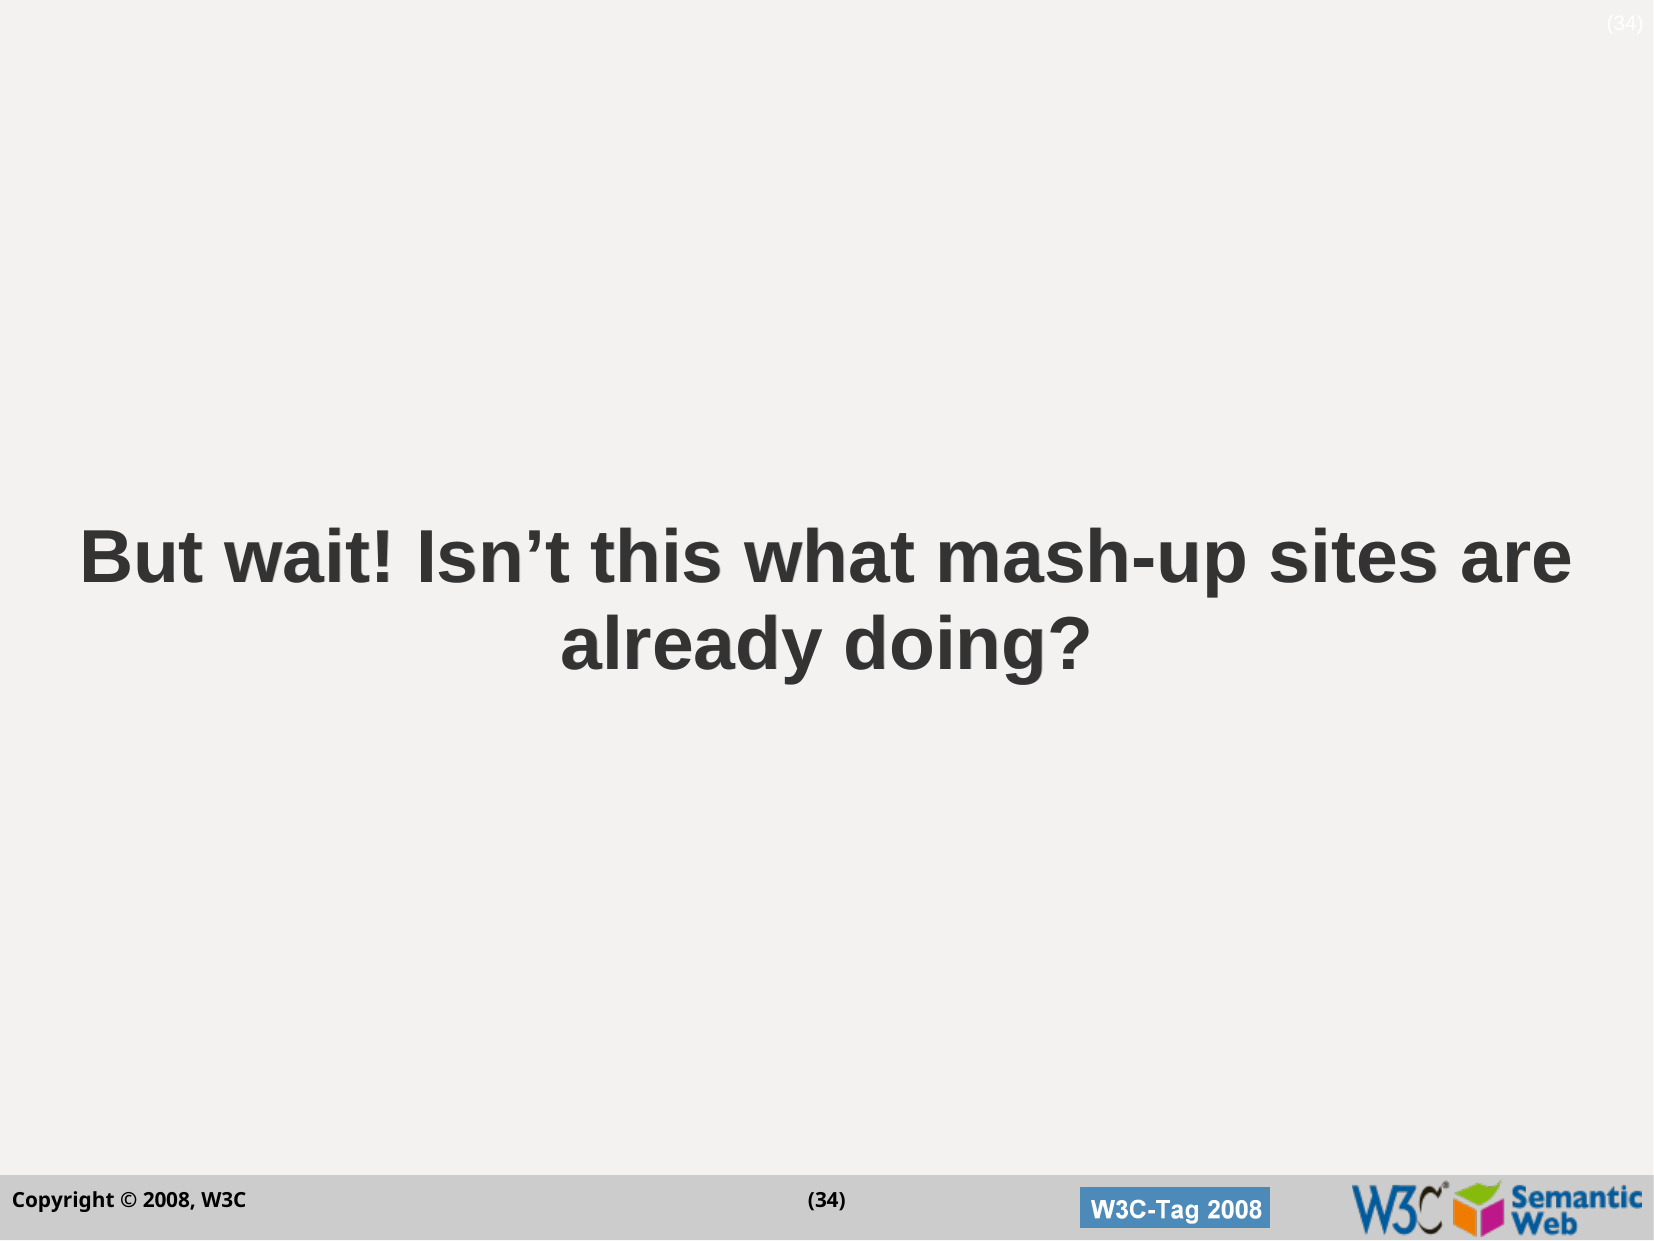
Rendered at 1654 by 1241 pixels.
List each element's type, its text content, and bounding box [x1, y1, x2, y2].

picture [1352, 1178, 1642, 1237]
title But wait! Isn’t this what mash-up sites are already doing? [59, 512, 1595, 684]
picture [1080, 1187, 1270, 1228]
